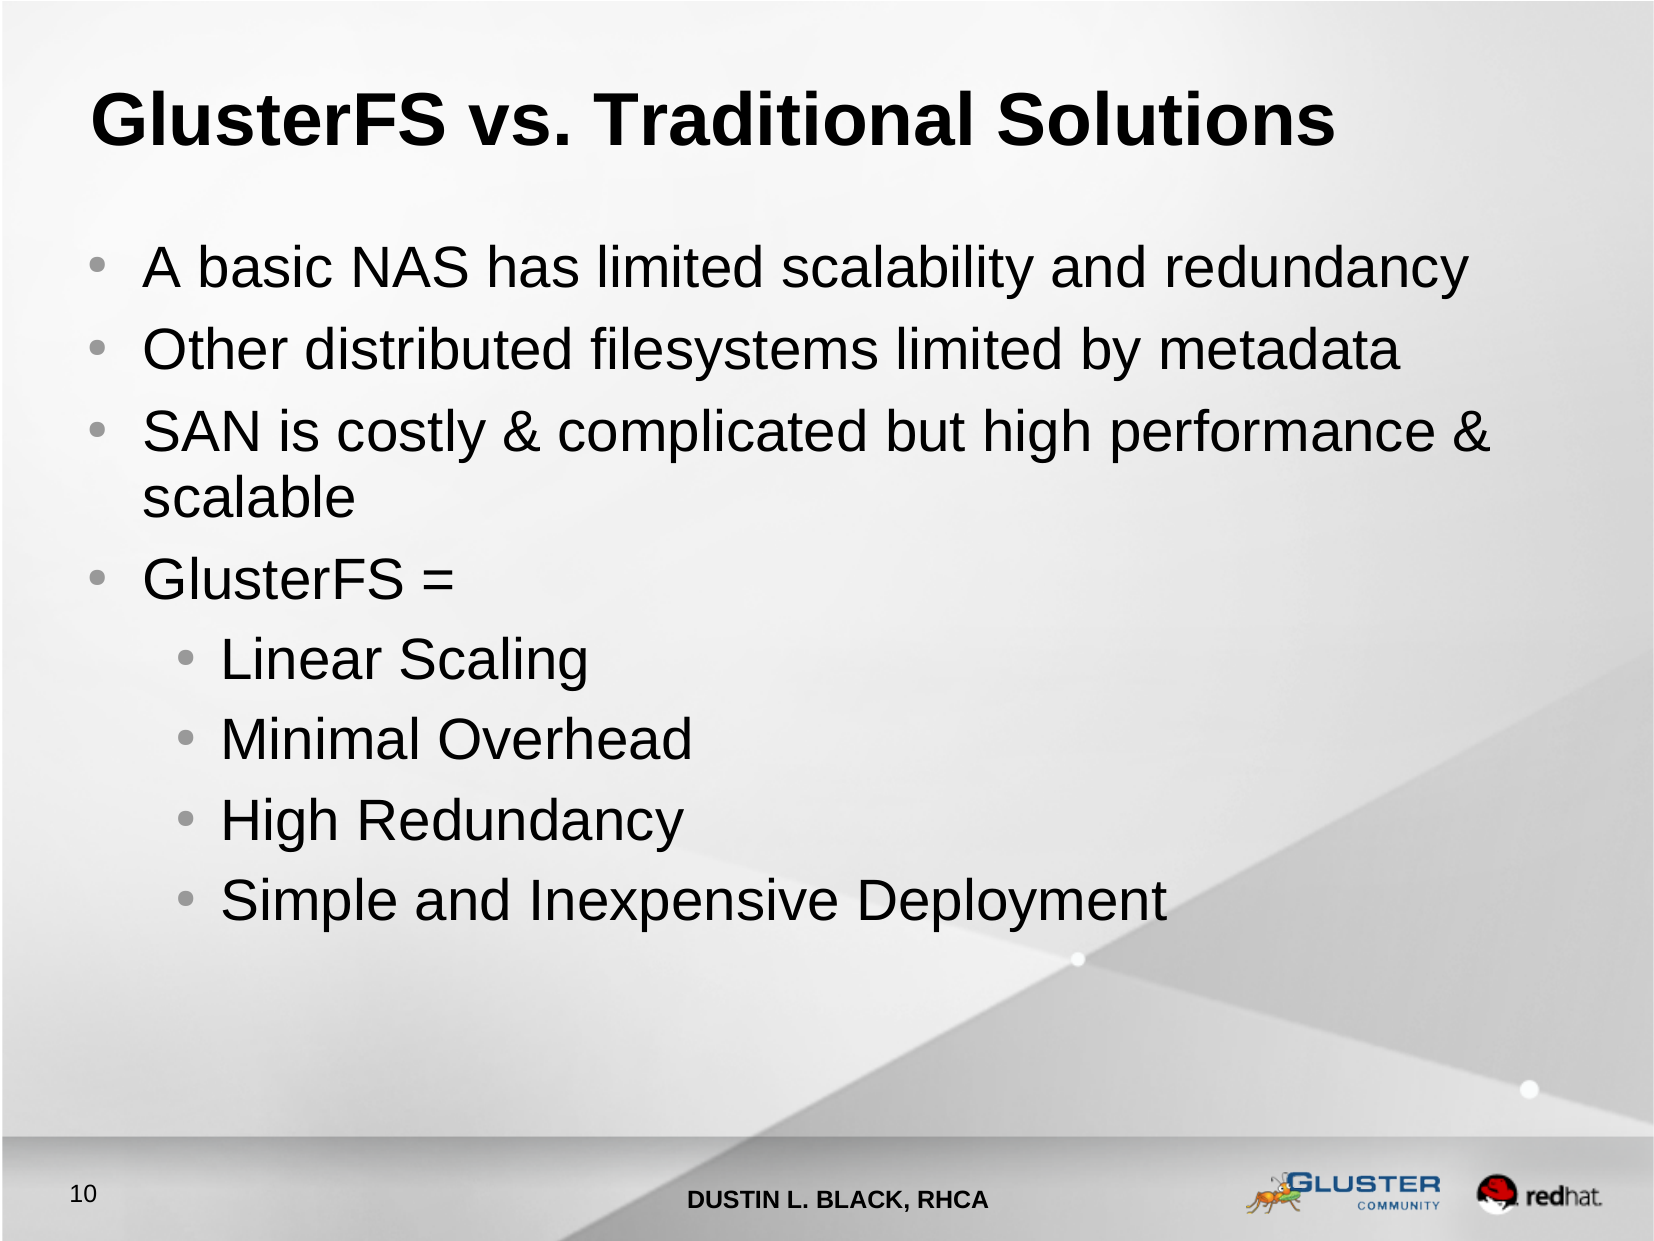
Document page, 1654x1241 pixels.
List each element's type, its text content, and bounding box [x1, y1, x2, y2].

title GlusterFS vs. Traditional Solutions [90, 15, 1579, 223]
list A basic NAS has limited scalability and redundancy Other distributed filesystems limited by metadata SAN is costly & complicated but high performance & scalable GlusterFS = Linear Scaling Minimal Overhead High Redundancy Simple and Inexpensive Deployment [86, 232, 1576, 1111]
picture [2, 1, 1654, 1241]
